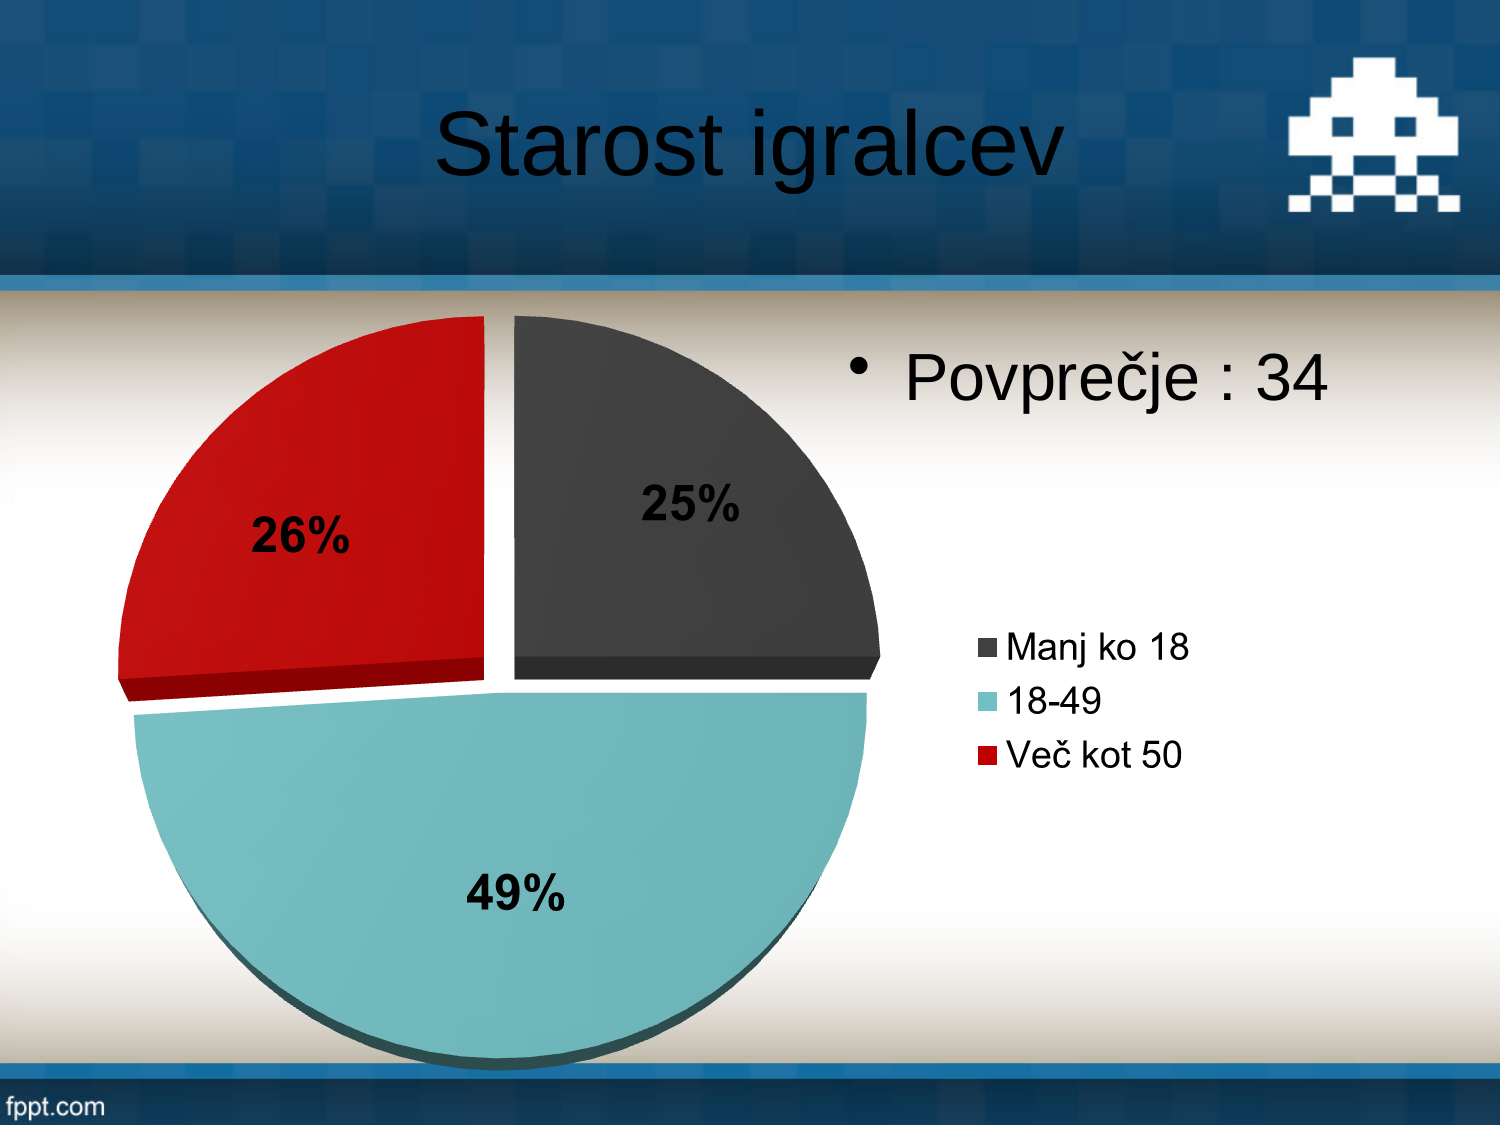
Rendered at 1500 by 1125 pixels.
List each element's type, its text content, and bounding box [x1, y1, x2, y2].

title Starost igralcev [75, 45, 1425, 233]
picture [0, 0, 1500, 1125]
list Povprečje : 34 [1292, 326, 1500, 1069]
